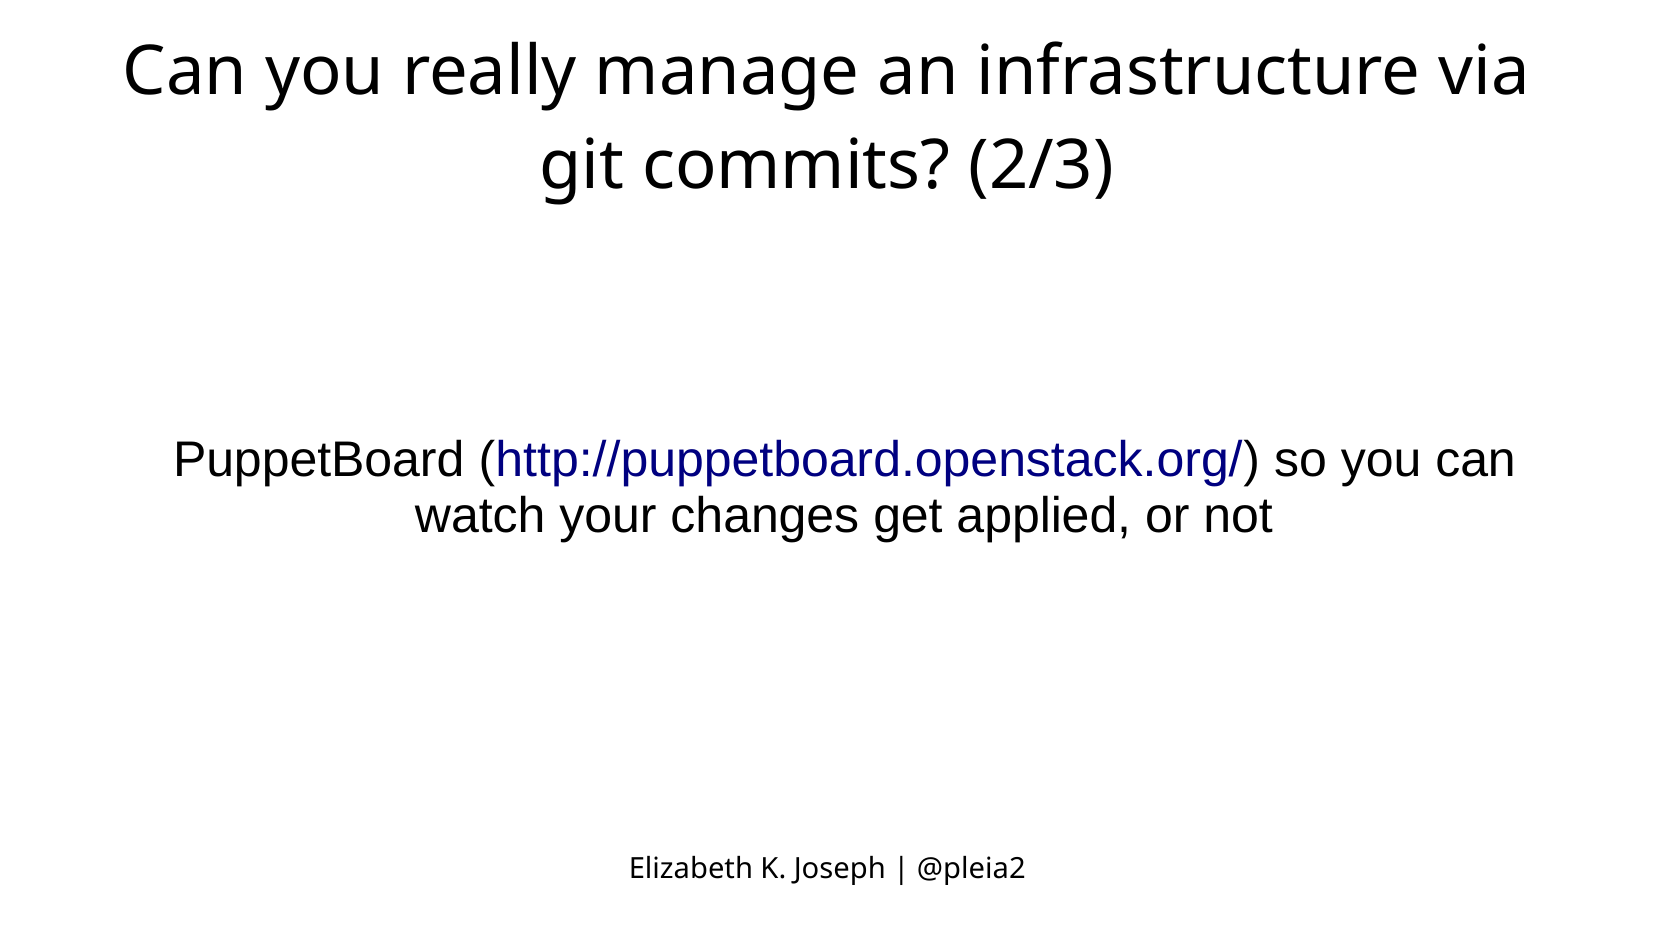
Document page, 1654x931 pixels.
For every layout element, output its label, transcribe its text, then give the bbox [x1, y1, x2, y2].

title Can you really manage an infrastructure via git commits? (2/3) [82, 37, 1571, 193]
subtitle PuppetBoard (http://puppetboard.openstack.org/) so you can watch your changes get applied, or not [82, 217, 1571, 758]
